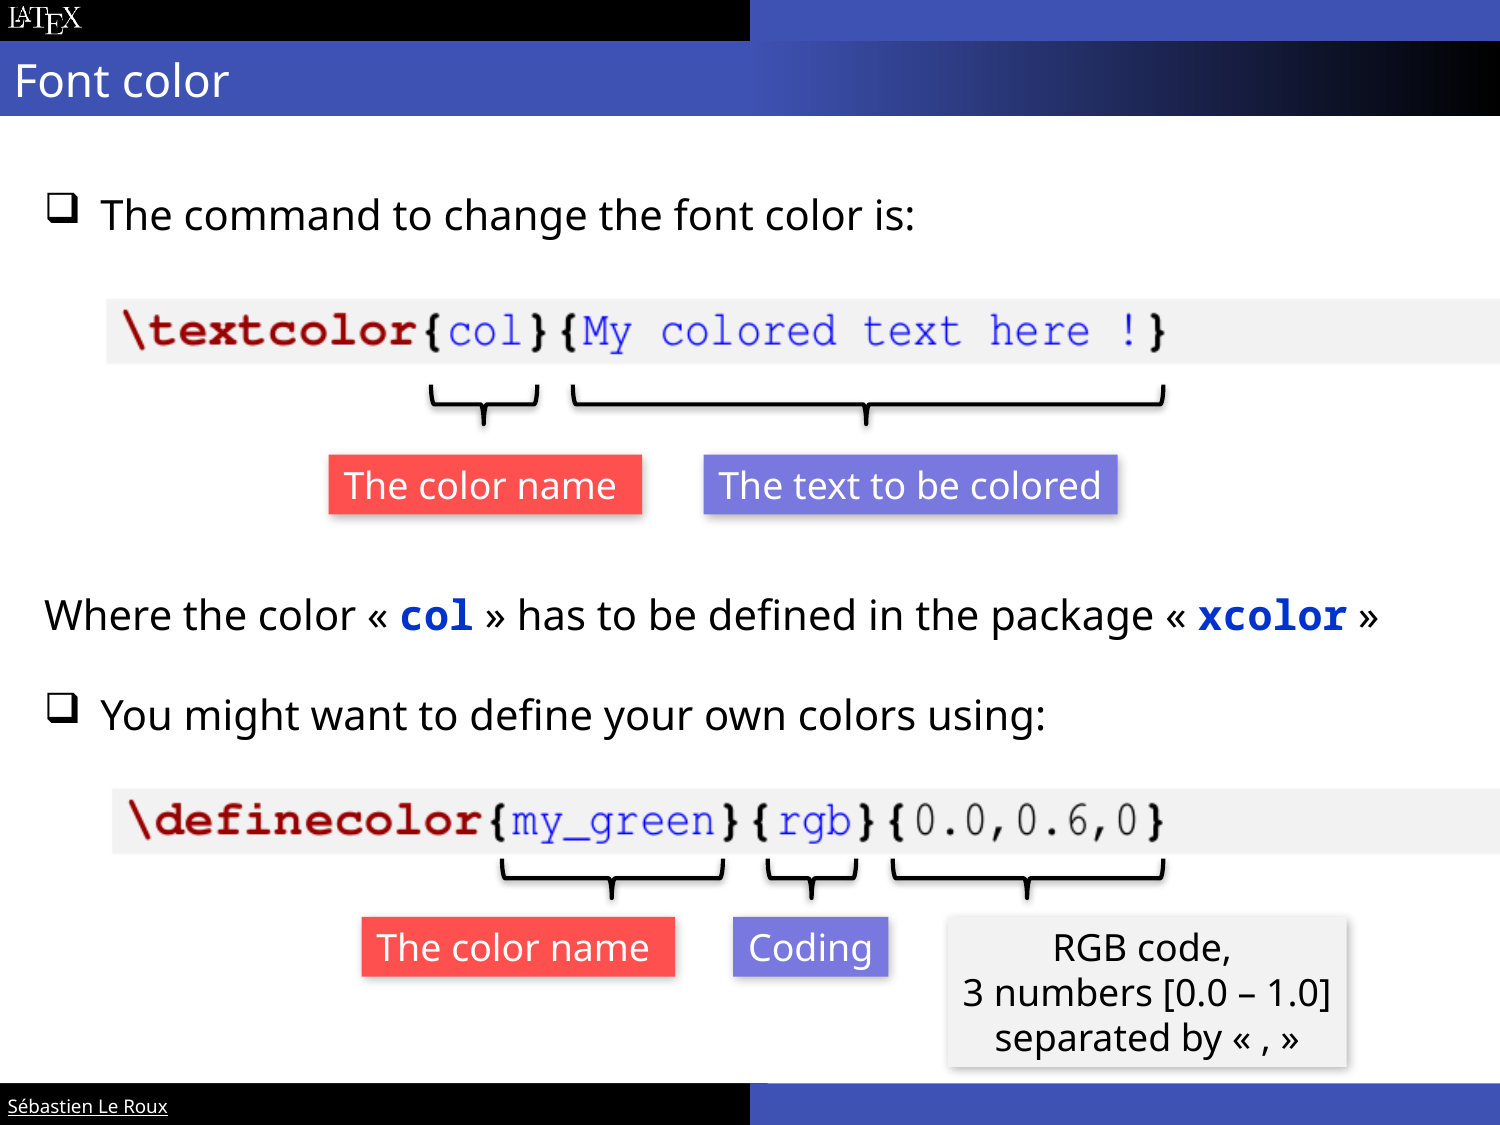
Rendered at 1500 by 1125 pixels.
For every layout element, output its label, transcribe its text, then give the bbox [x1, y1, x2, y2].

picture [100, 775, 1500, 869]
text_box The command to change the font color is: Where the color « col » has to be defined in the package « xcolor » You might want to define your own colors using: [29, 131, 1500, 747]
text_box RGB code, 3 numbers [0.0 – 1.0] separated by « , » [947, 917, 1347, 1067]
text_box Coding [733, 916, 889, 977]
title Font color [0, 41, 1500, 116]
picture [5, 3, 84, 37]
text_box The color name [361, 916, 676, 977]
